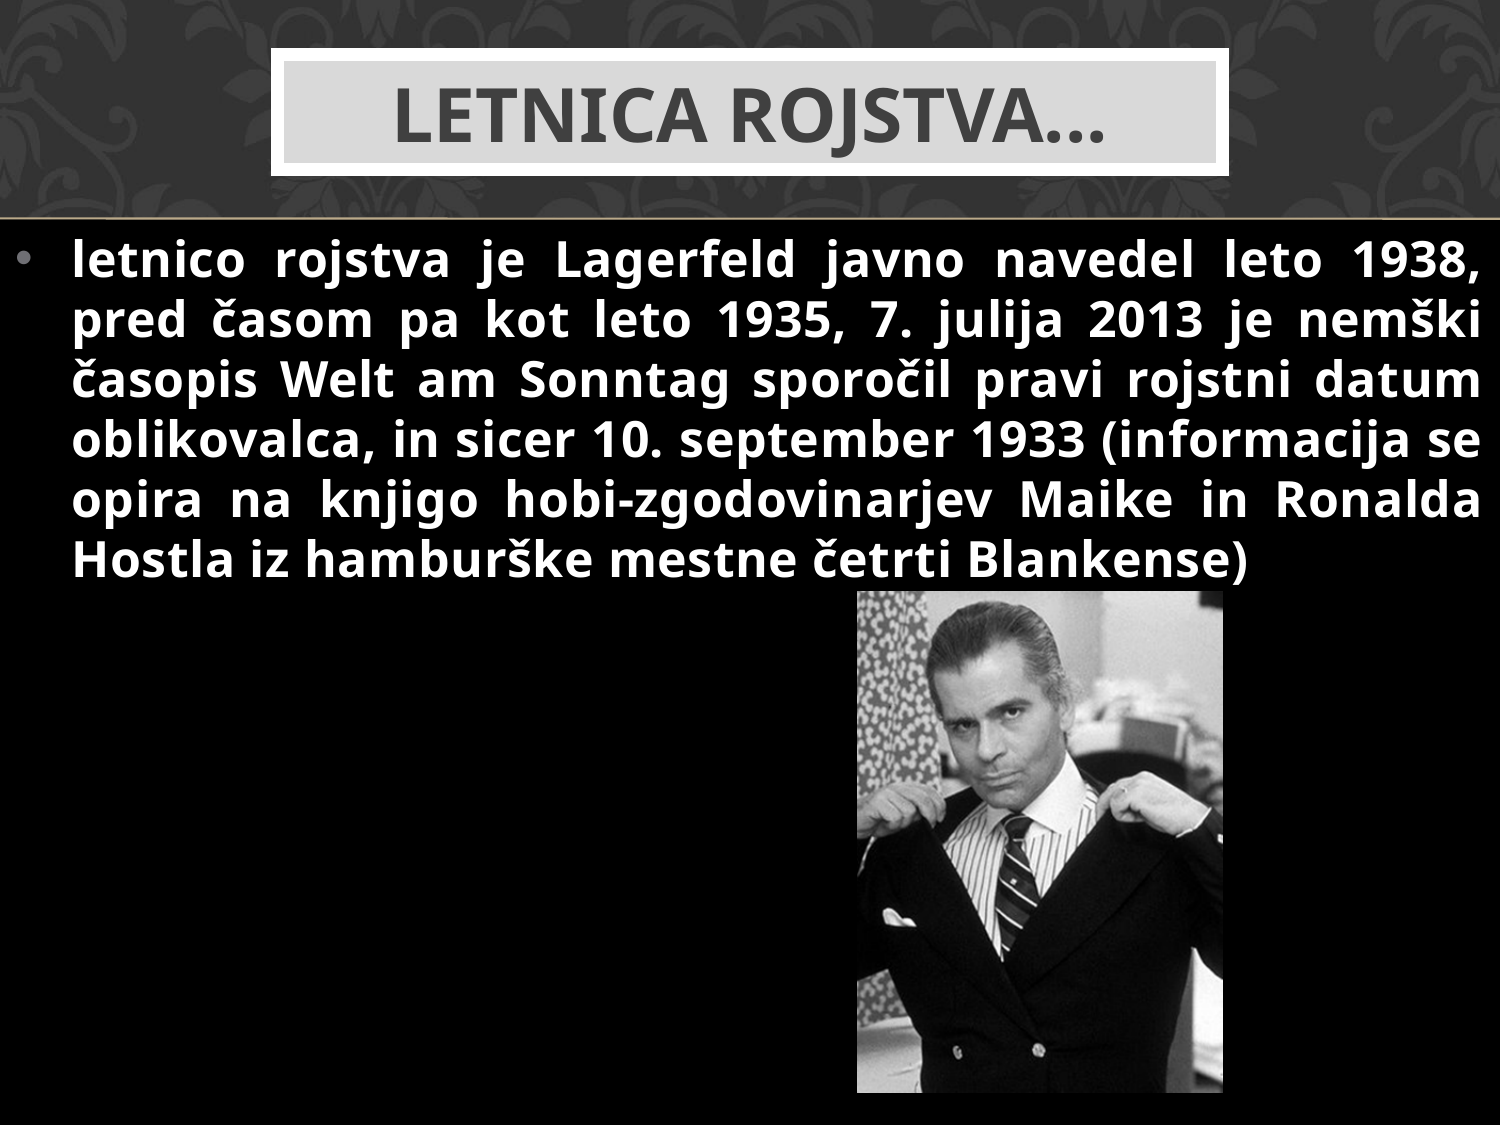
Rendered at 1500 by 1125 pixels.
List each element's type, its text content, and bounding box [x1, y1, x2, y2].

title LETNICA ROJSTVA... [277, 54, 1223, 170]
list letnico rojstva je Lagerfeld javno navedel leto 1938, pred časom pa kot leto 1935, 7. julija 2013 je nemški časopis Welt am Sonntag sporočil pravi rojstni datum oblikovalca, in sicer 10. september 1933 (informacija se opira na knjigo hobi-zgodovinarjev Maike in Ronalda Hostla iz hamburške mestne četrti Blankense) [0, 220, 1500, 657]
picture [857, 591, 1223, 1093]
picture [0, 0, 1500, 217]
